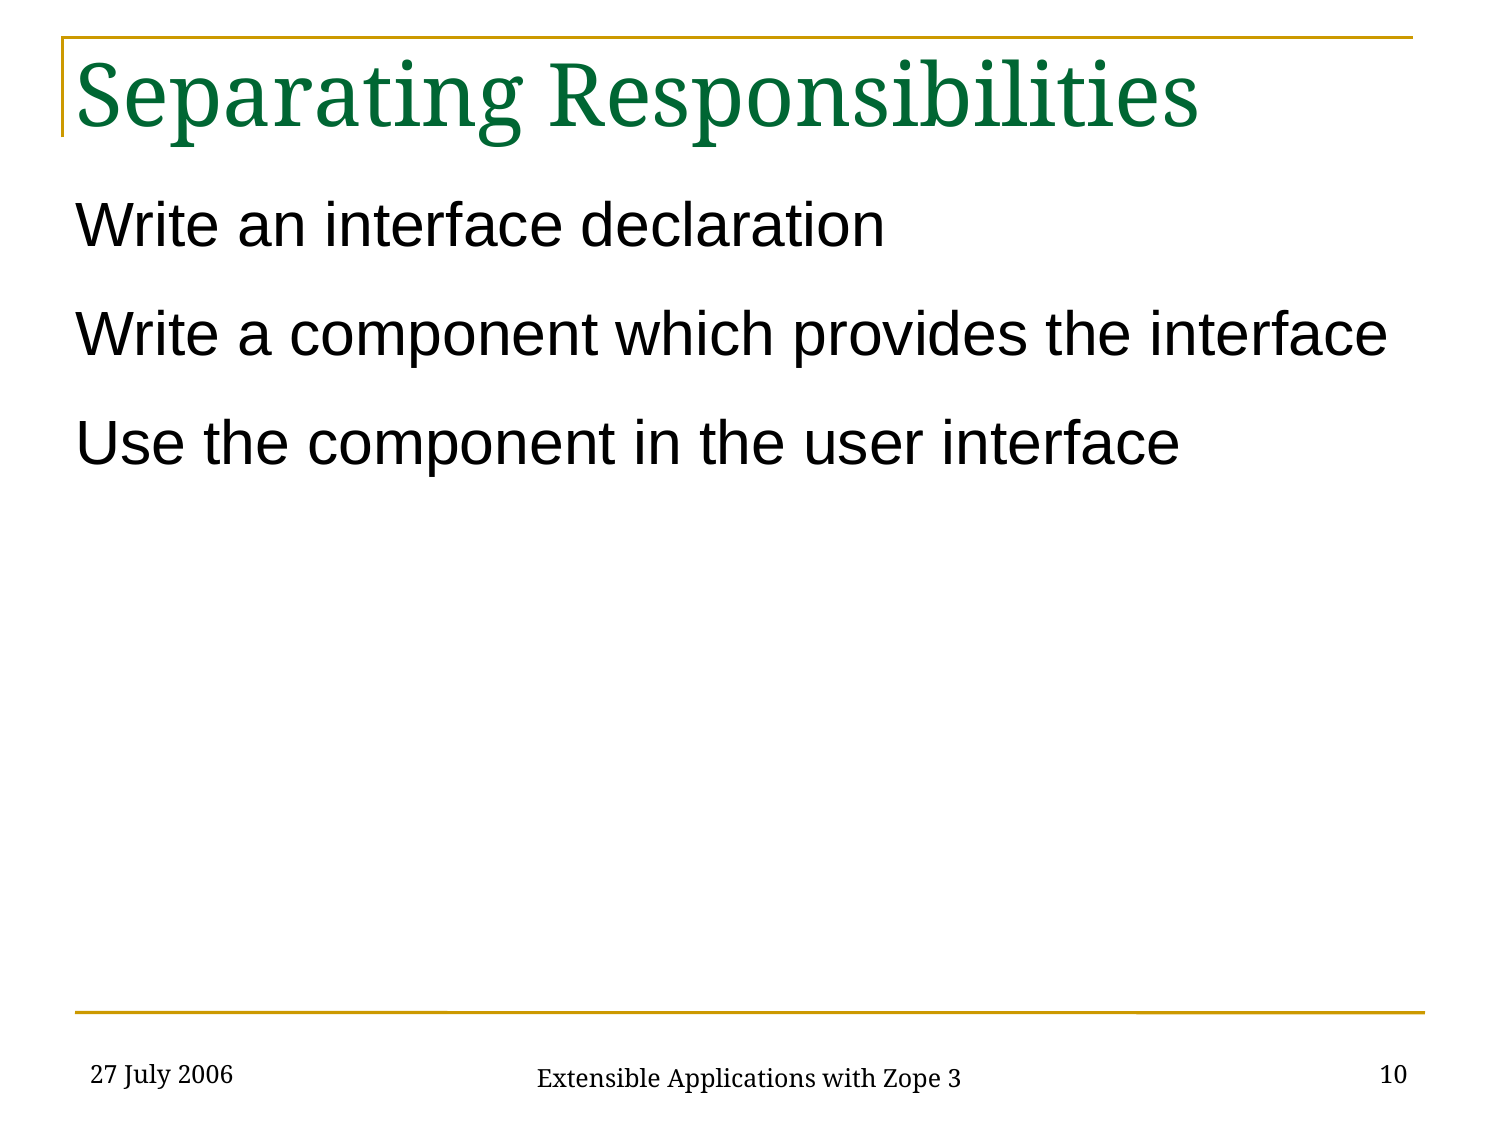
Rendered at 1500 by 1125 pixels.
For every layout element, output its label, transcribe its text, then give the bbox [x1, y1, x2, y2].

list Write an interface declaration Write a component which provides the interface Use the component in the user interface [74, 187, 1423, 1006]
title Separating Responsibilities [74, 45, 1423, 151]
